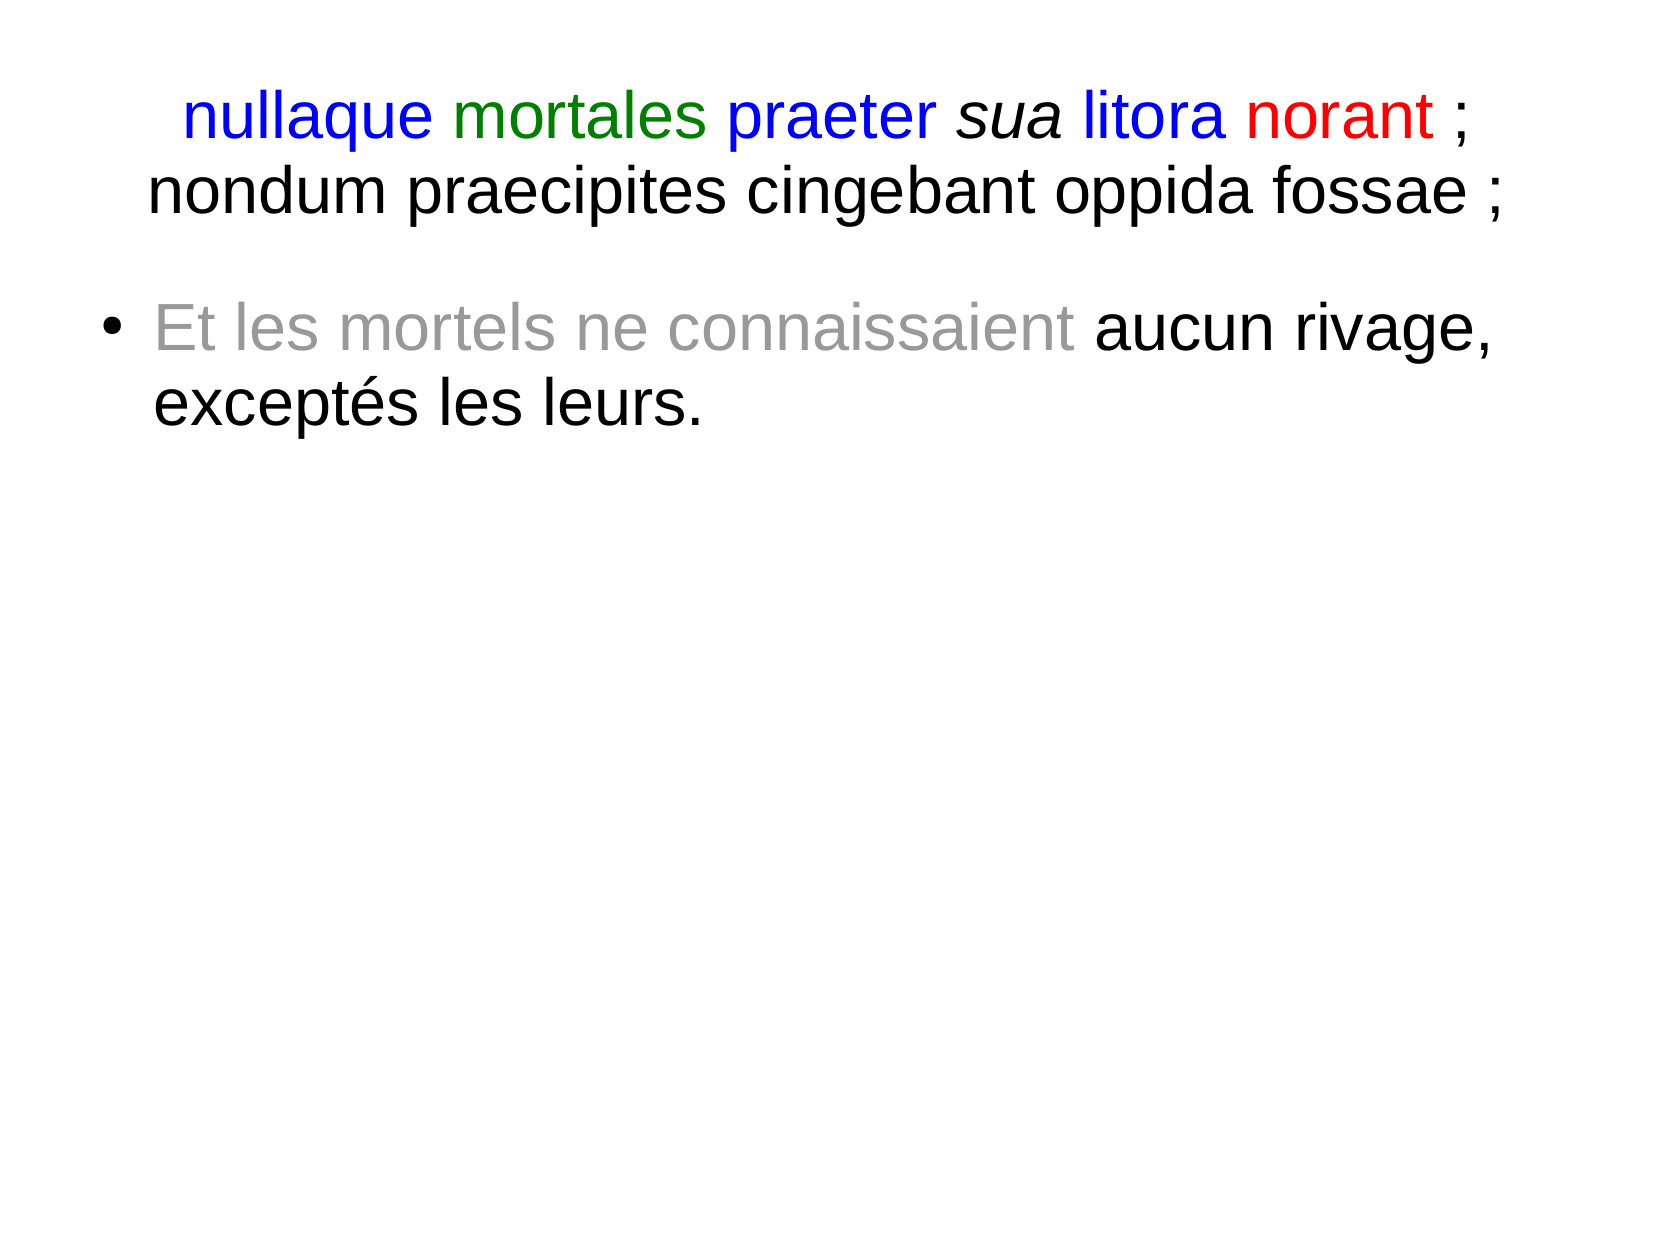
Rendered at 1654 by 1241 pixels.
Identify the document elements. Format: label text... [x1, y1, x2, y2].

list Et les mortels ne connaissaient aucun rivage, exceptés les leurs. [82, 290, 1571, 1010]
title nullaque mortales praeter sua litora norant ; nondum praecipites cingebant oppida fossae ; [82, 49, 1571, 257]
